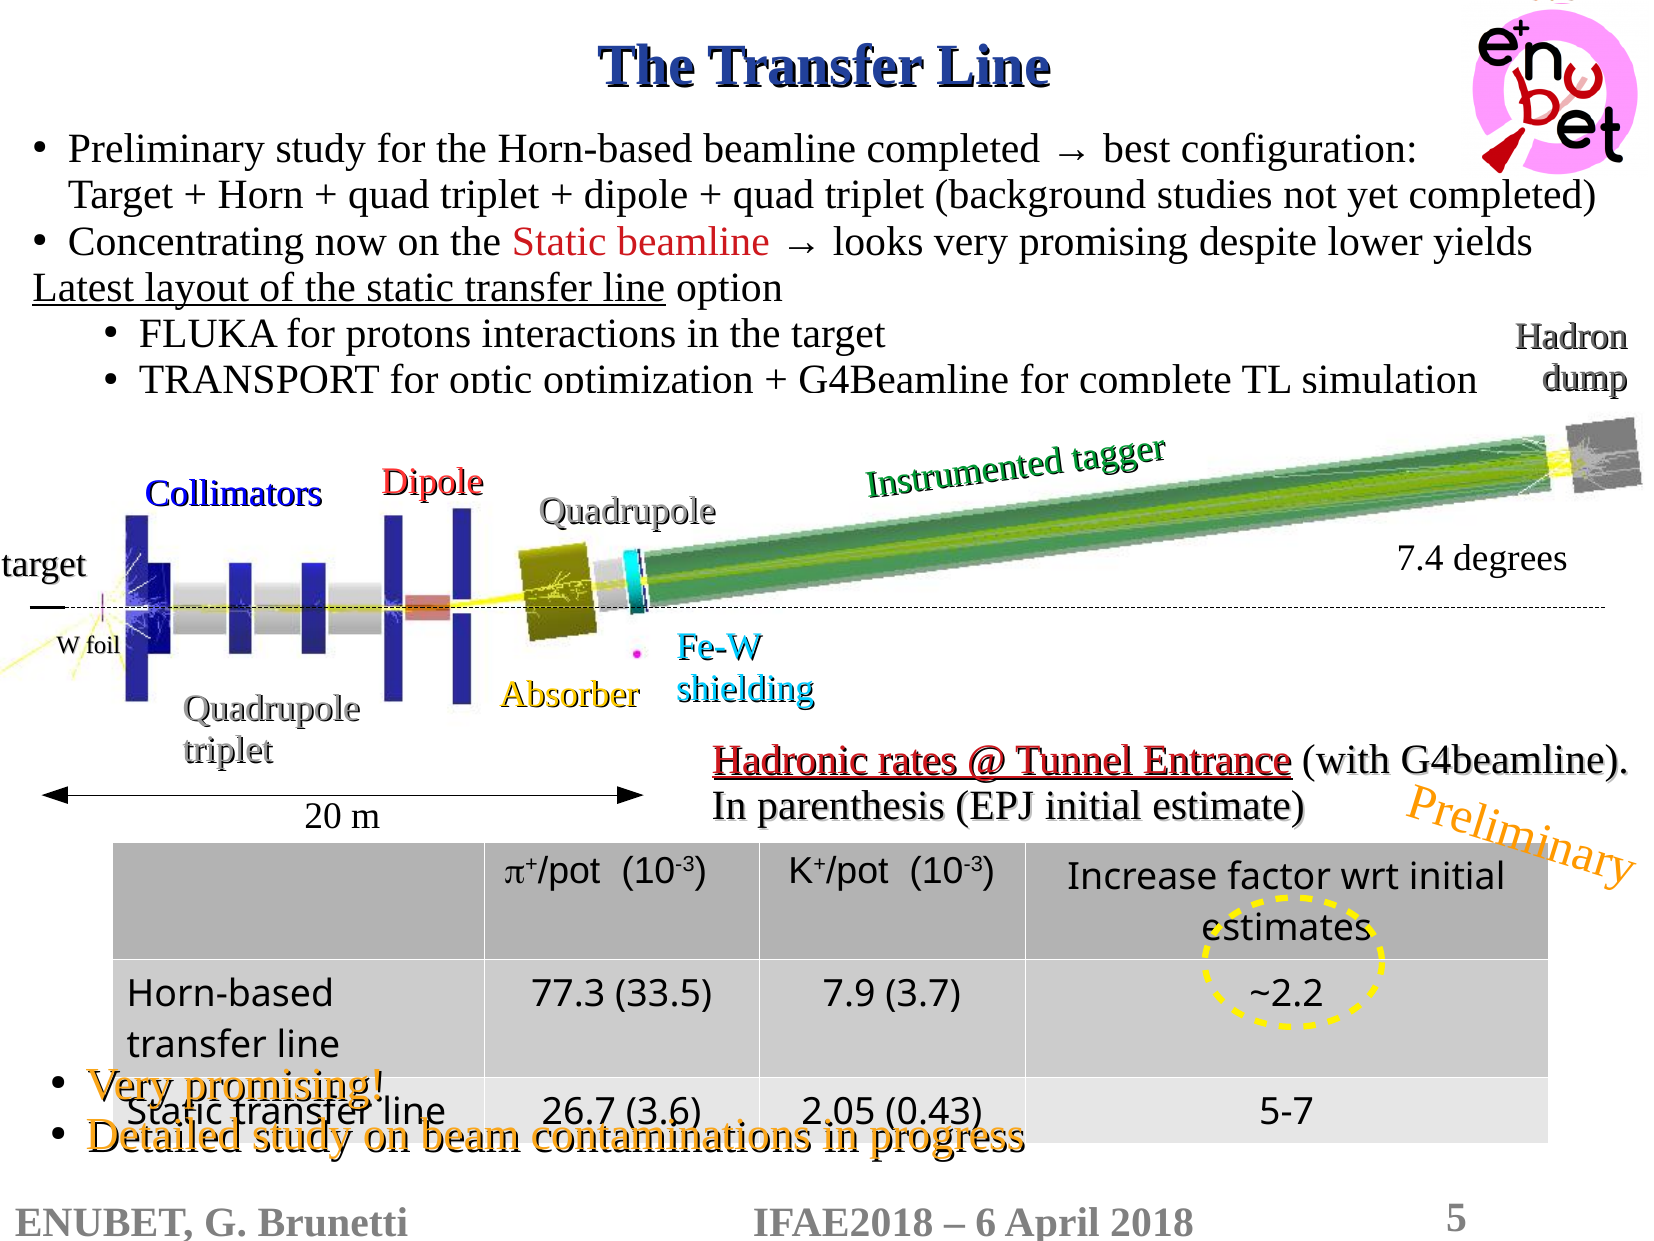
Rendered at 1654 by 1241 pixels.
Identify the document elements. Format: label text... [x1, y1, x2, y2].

text_box Very promising! Detailed study on beam contaminations in progress [35, 1051, 1595, 1168]
table_cell 77.3 (33.5) [485, 960, 759, 1051]
picture [0, 393, 1654, 772]
table_cell Horn-based transfer line [113, 960, 484, 1051]
text_box Hadronic rates @ Tunnel Entrance (with G4beamline). In parenthesis (EPJ initial estimate) [696, 728, 1653, 837]
text_box Instrumented tagger [847, 402, 1288, 515]
table_header Increase factor wrt initial estimates [1026, 843, 1548, 959]
table_header p+/pot (10-3) [485, 843, 759, 959]
table_header [113, 843, 484, 959]
text_box 7.4 degrees [1381, 529, 1583, 587]
text_box Preliminary study for the Horn-based beamline completed → best configuration: Be Target + Horn + quad triplet + dipole + quad triplet (background studies not yet completed) Concentrating now on the Static beamline → looks very promising despite lower yields Latest layout of the static transfer line option FLUKA for protons interactions in the target TRANSPORT for optic optimization + G4Beamline for complete TL simulation [17, 118, 1653, 393]
text_box Hadron dump [1423, 307, 1642, 414]
text_box Quadrupole [523, 482, 740, 539]
text_box Fe-W shielding [661, 617, 868, 716]
text_box Preliminary [1385, 761, 1653, 910]
text_box Quadrupole triplet [167, 679, 384, 778]
title The Transfer Line [0, 11, 1461, 119]
table_header K+/pot (10-3) [760, 843, 1025, 959]
text_box Collimators [129, 464, 353, 522]
text_box target [0, 535, 154, 593]
text_box W foil [41, 623, 151, 667]
table_cell ~2.2 [1026, 960, 1548, 1051]
text_box Absorber [484, 665, 674, 723]
table_cell 7.9 (3.7) [760, 960, 1025, 1051]
text_box Dipole [366, 452, 508, 510]
picture [1461, 0, 1653, 178]
